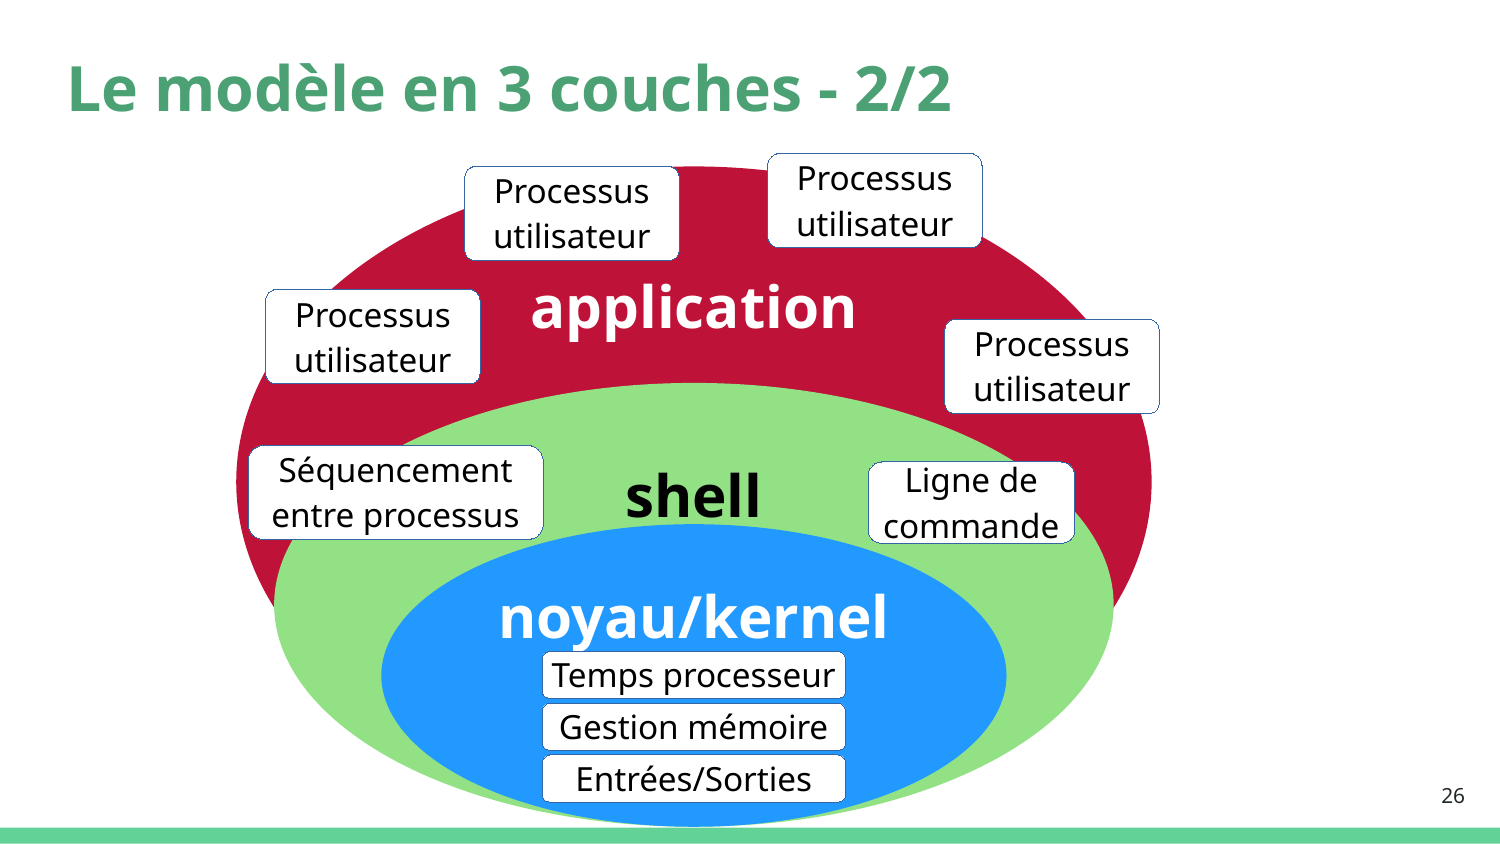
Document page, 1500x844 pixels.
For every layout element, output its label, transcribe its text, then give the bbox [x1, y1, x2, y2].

slide_number <numéro> [1389, 764, 1480, 830]
text_box Processus utilisateur [265, 289, 481, 384]
text_box Processus utilisateur [767, 153, 983, 248]
text_box shell [274, 382, 1114, 823]
text_box Entrées/Sorties [542, 754, 846, 803]
text_box application [236, 166, 1152, 608]
text_box Temps processeur [542, 651, 846, 699]
text_box Processus utilisateur [944, 319, 1160, 414]
text_box Gestion mémoire [542, 703, 846, 751]
text_box noyau/kernel [381, 524, 1007, 827]
text_box Séquencement entre processus [248, 445, 544, 540]
text_box Ligne de commande [868, 461, 1075, 544]
text_box Processus utilisateur [464, 166, 680, 261]
title Le modèle en 3 couches - 2/2 [51, 23, 1449, 117]
